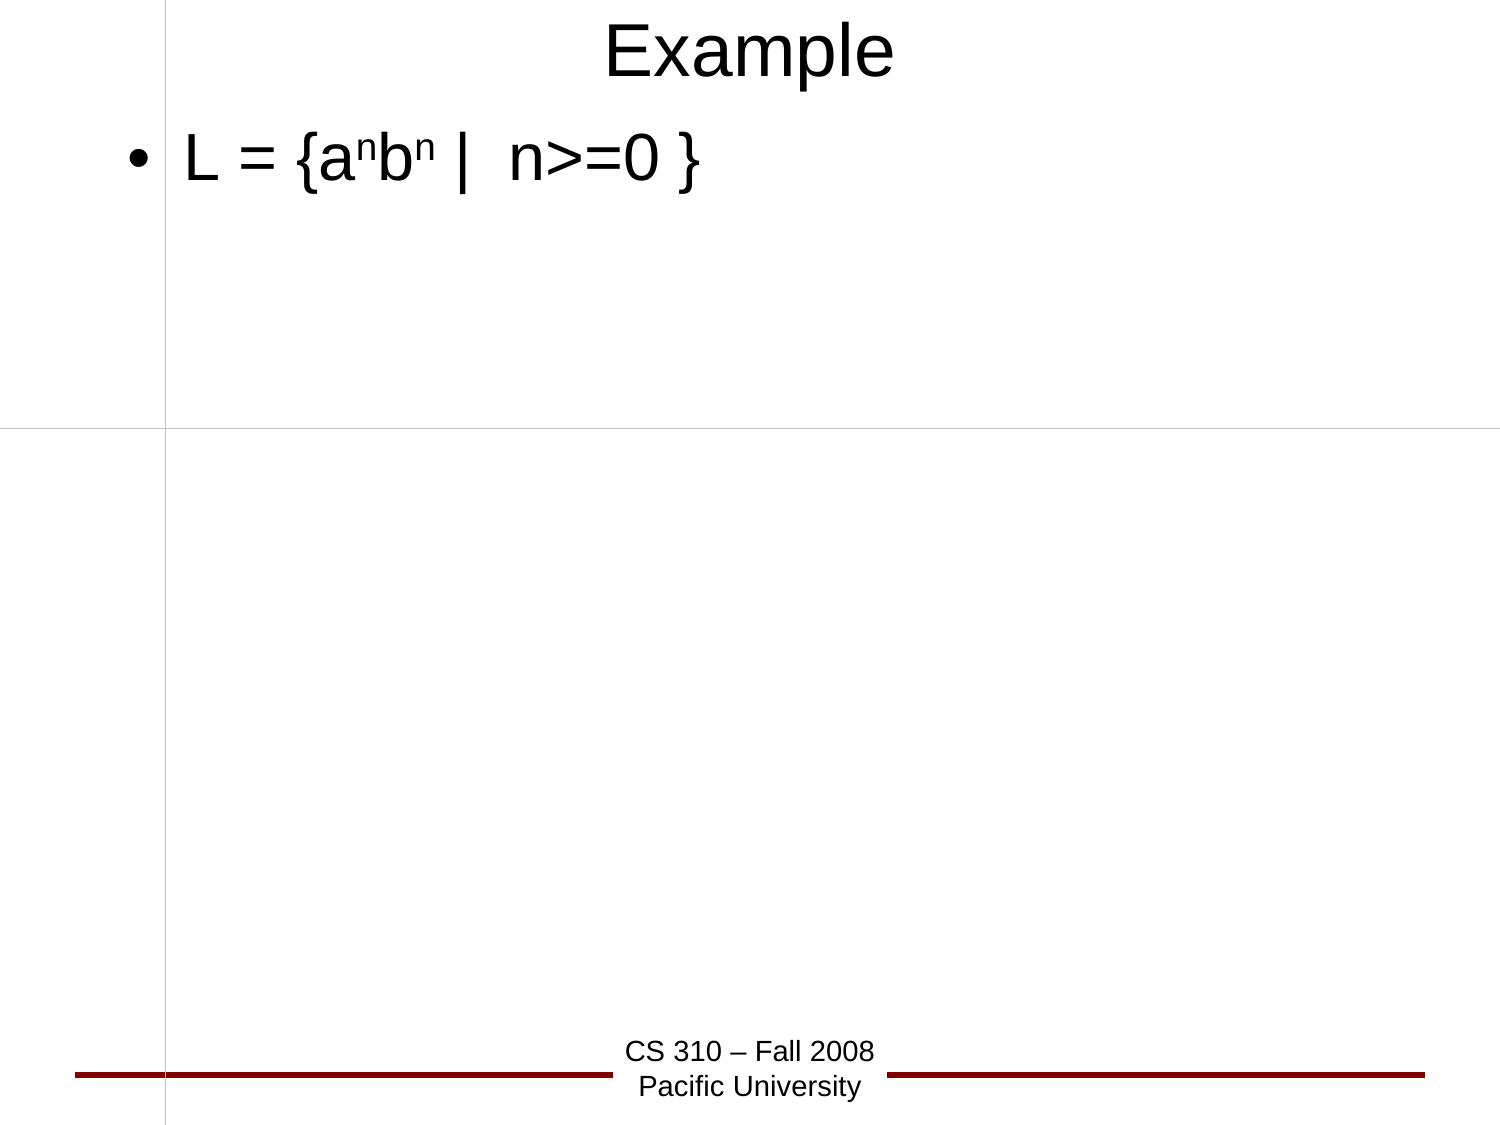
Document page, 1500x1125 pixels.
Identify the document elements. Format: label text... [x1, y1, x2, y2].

title Example [112, 0, 1388, 100]
list L = {anbn | n>=0 } [112, 112, 1388, 1001]
